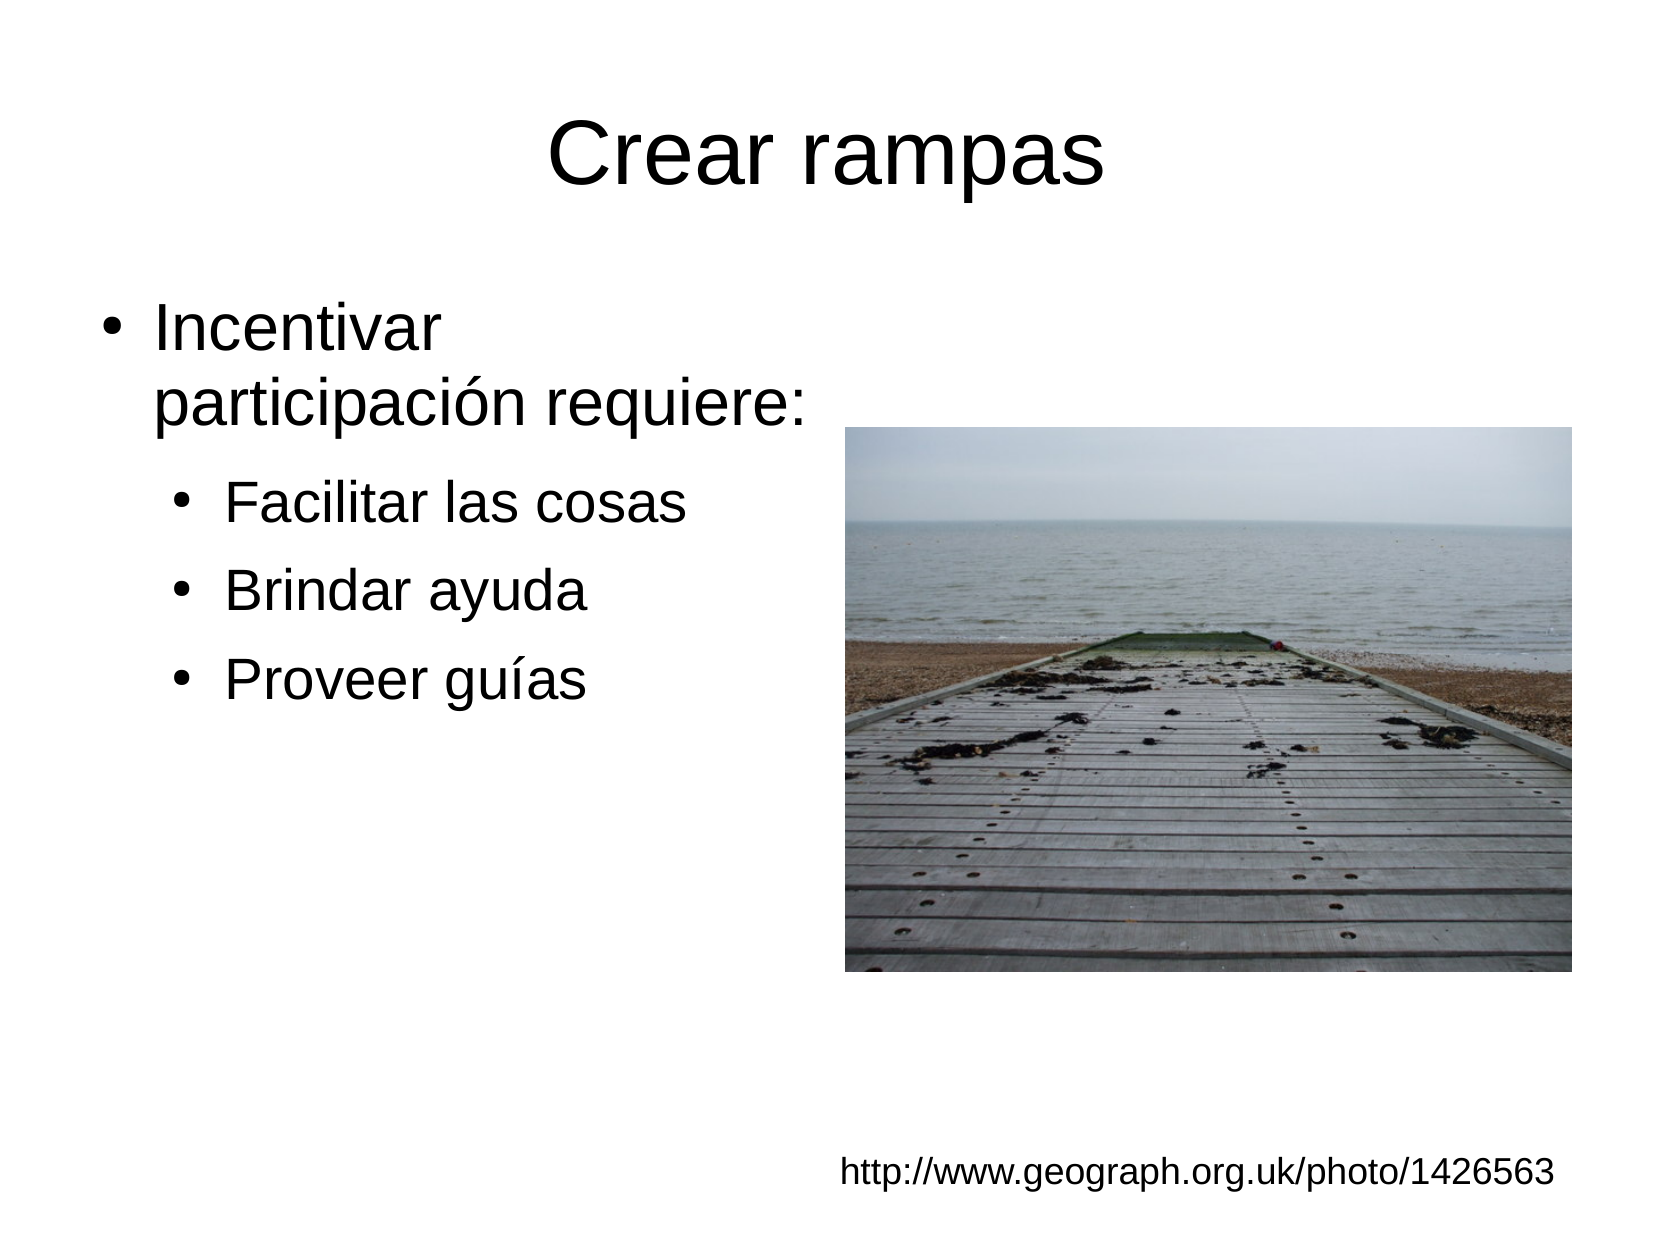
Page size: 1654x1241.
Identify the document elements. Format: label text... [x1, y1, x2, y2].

picture [845, 427, 1572, 972]
title Crear rampas [82, 49, 1571, 257]
text_box http://www.geograph.org.uk/photo/1426563 [825, 1143, 1570, 1201]
list Incentivar participación requiere: Facilitar las cosas Brindar ayuda Proveer guías [82, 290, 809, 1109]
